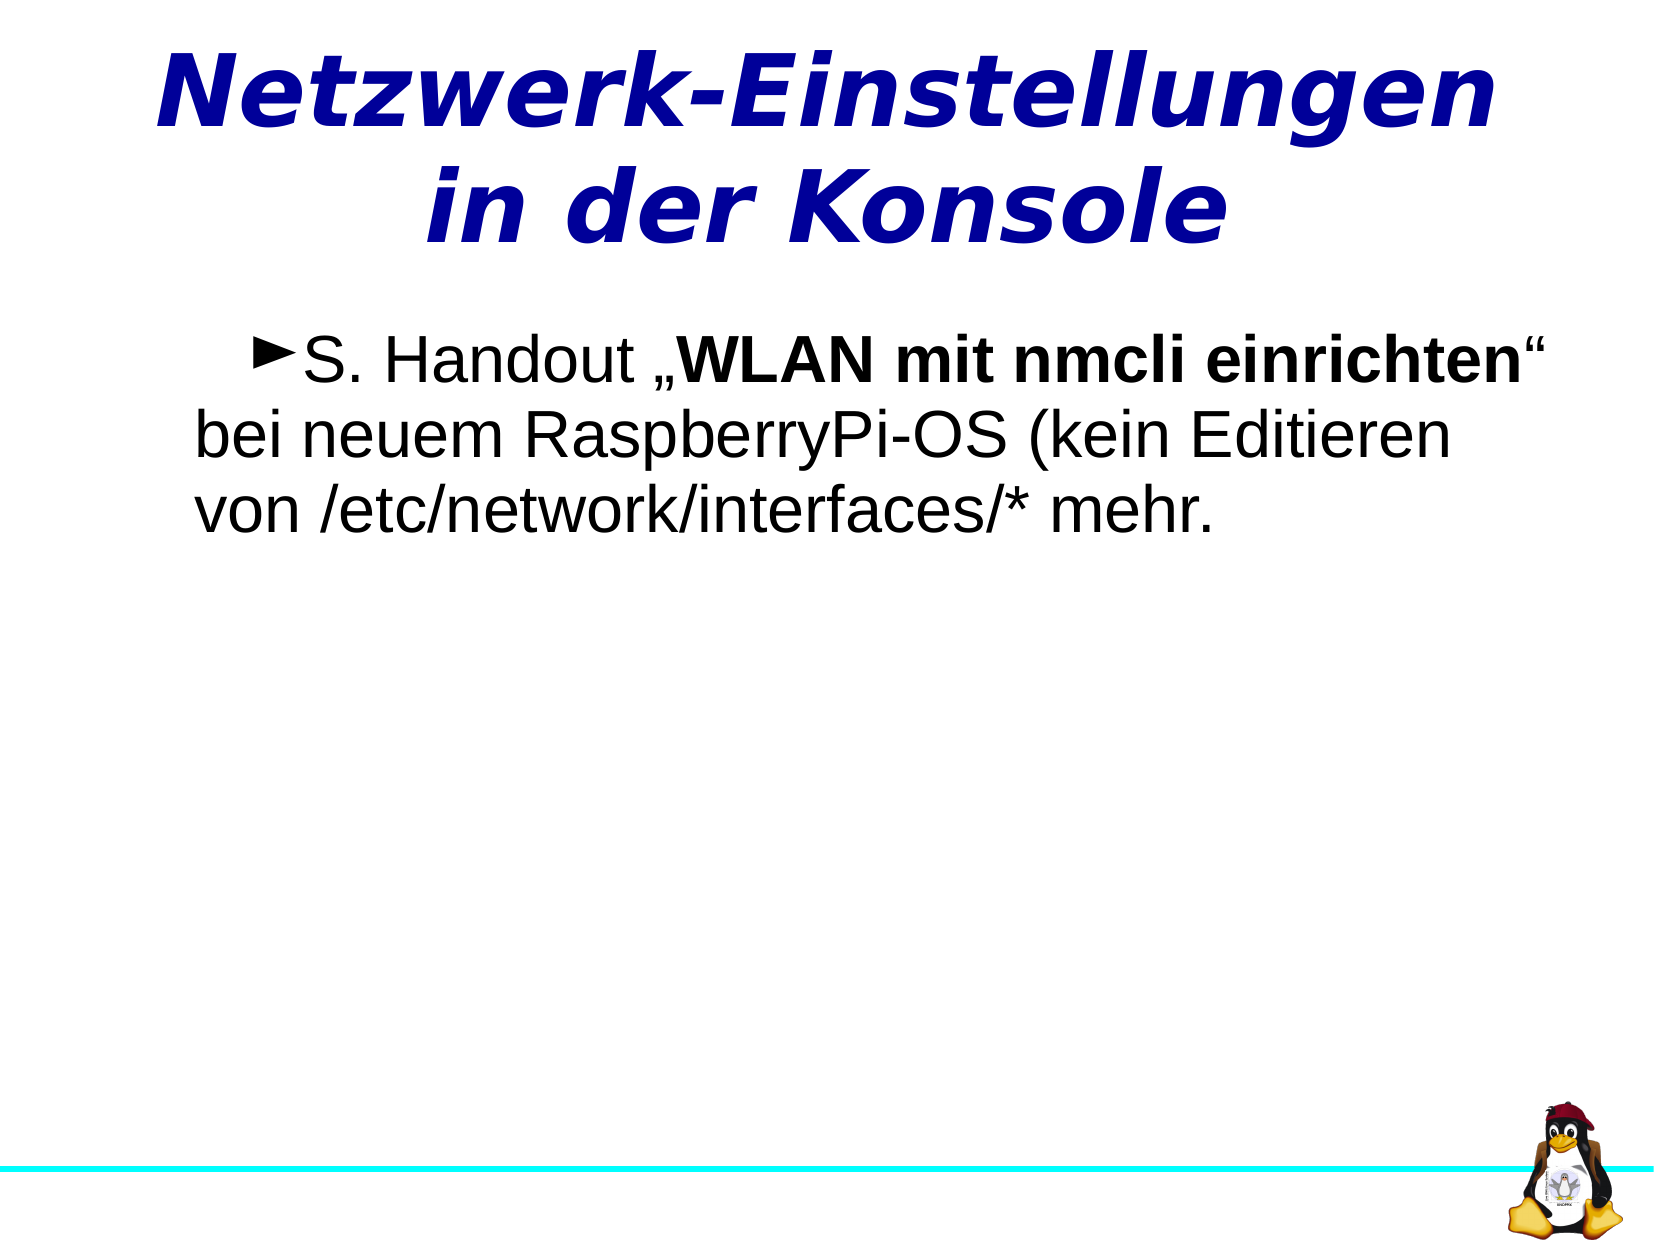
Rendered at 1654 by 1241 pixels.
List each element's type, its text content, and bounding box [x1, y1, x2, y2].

title Netzwerk-Einstellungen in der Konsole [121, 33, 1534, 267]
picture [1505, 1100, 1625, 1241]
list S. Handout „WLAN mit nmcli einrichten“ bei neuem RaspberryPi-OS (kein Editieren von /etc/network/interfaces/* mehr. [121, 322, 1561, 1132]
